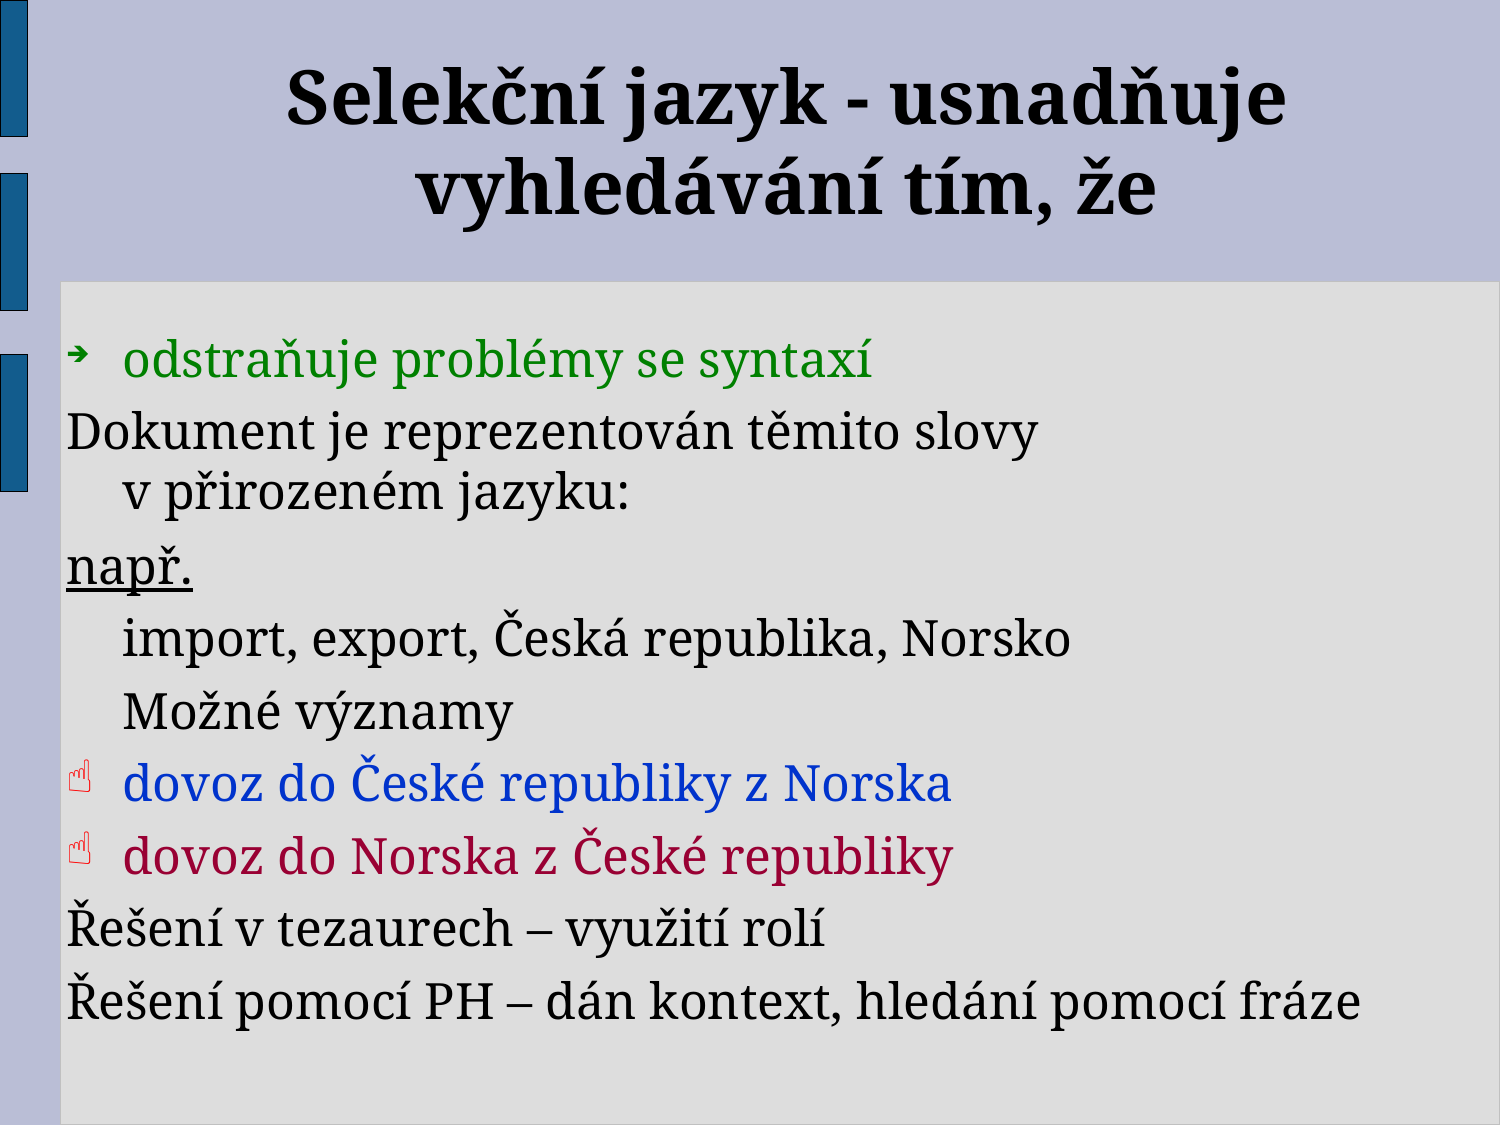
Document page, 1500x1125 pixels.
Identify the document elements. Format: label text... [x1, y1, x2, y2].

list odstraňuje problémy se syntaxí Dokument je reprezentován těmito slovy v přirozeném jazyku: např. import, export, Česká republika, Norsko Možné významy dovoz do České republiky z Norska dovoz do Norska z České republiky Řešení v tezaurech – využití rolí Řešení pomocí PH – dán kontext, hledání pomocí fráze [51, 319, 1418, 1110]
title Selekční jazyk - usnadňuje vyhledávání tím, že [150, 41, 1426, 238]
